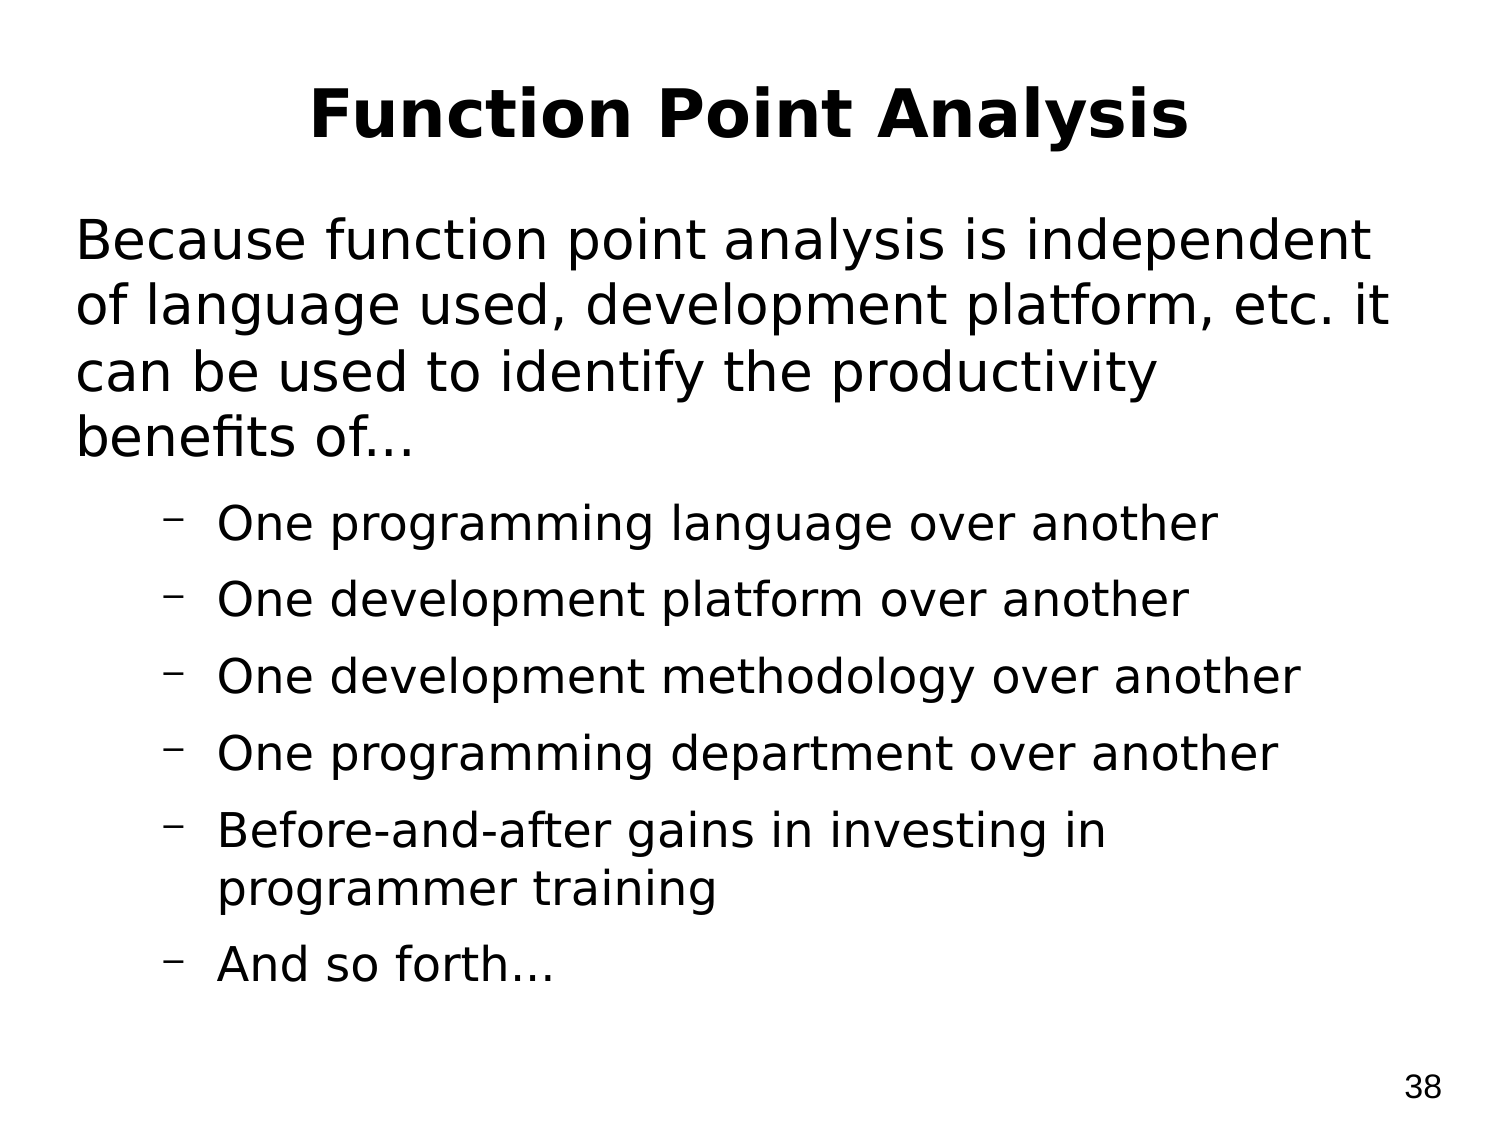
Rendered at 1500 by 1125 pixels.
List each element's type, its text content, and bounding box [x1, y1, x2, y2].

title Function Point Analysis [75, 44, 1425, 177]
list Because function point analysis is independent of language used, development platform, etc. it can be used to identify the productivity benefits of... One programming language over another One development platform over another One development methodology over another One programming department over another Before-and-after gains in investing in programmer training And so forth... [75, 204, 1395, 1075]
